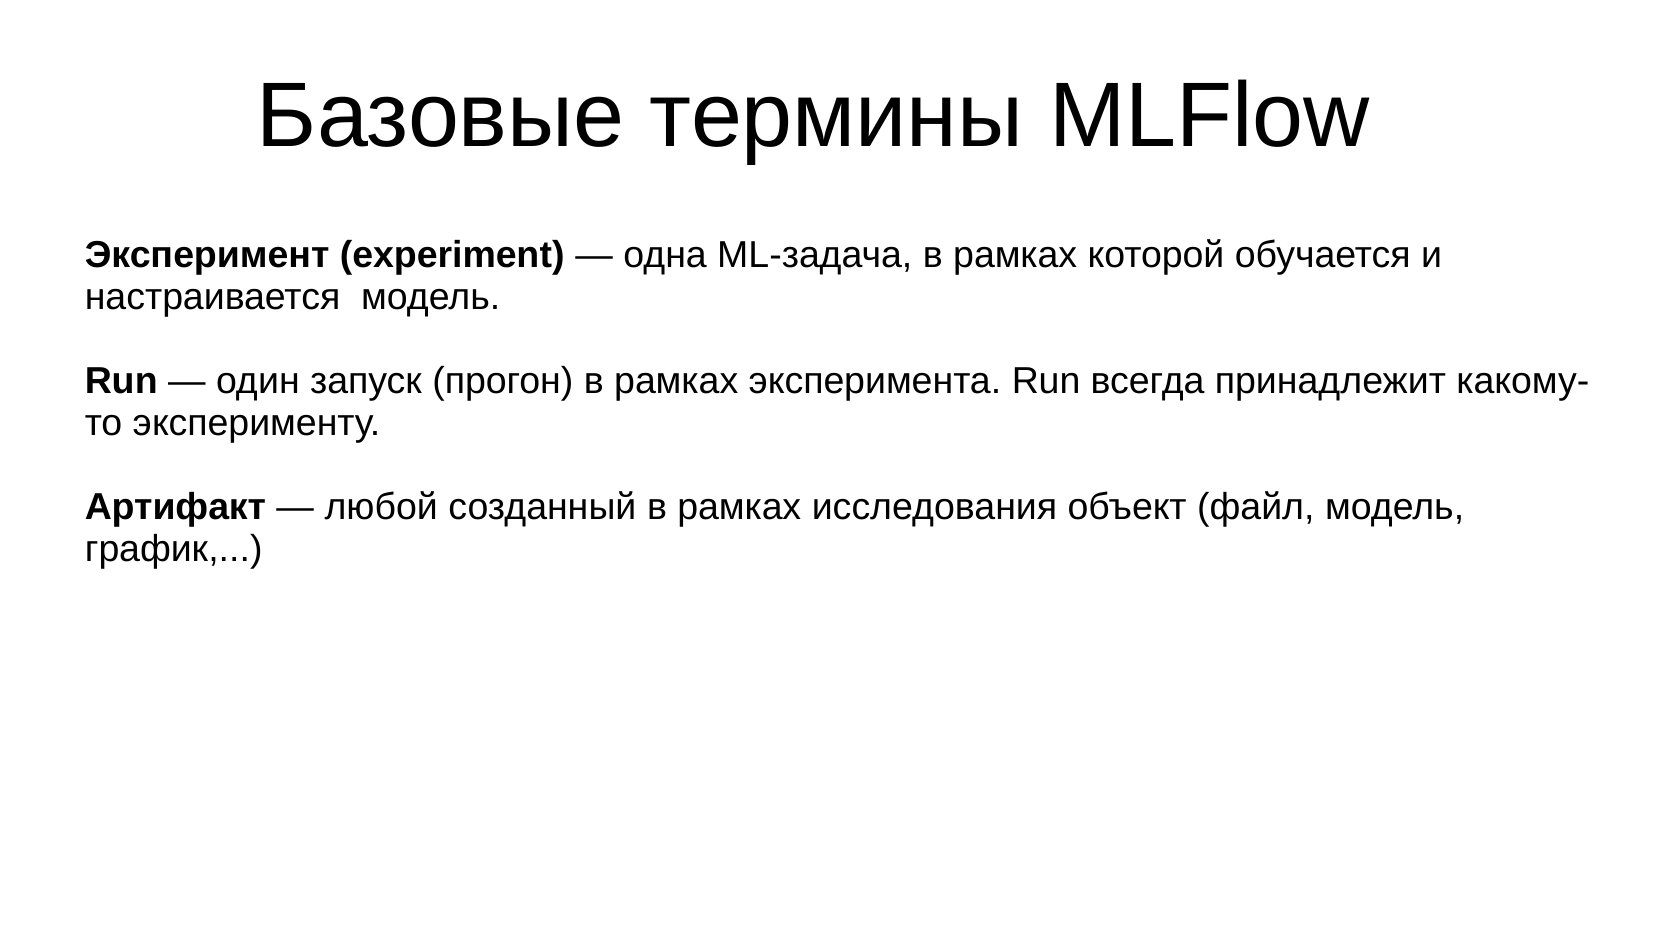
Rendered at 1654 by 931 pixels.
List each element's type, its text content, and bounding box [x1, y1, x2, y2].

text_box Эксперимент (experiment) — одна ML-задача, в рамках которой обучается и настраивается модель. Run — один запуск (прогон) в рамках эксперимента. Run всегда принадлежит какому-то эксперименту. Артифакт — любой созданный в рамках исследования объект (файл, модель, график,...) [70, 226, 1625, 591]
title Базовые термины MLFlow [82, 37, 1571, 193]
